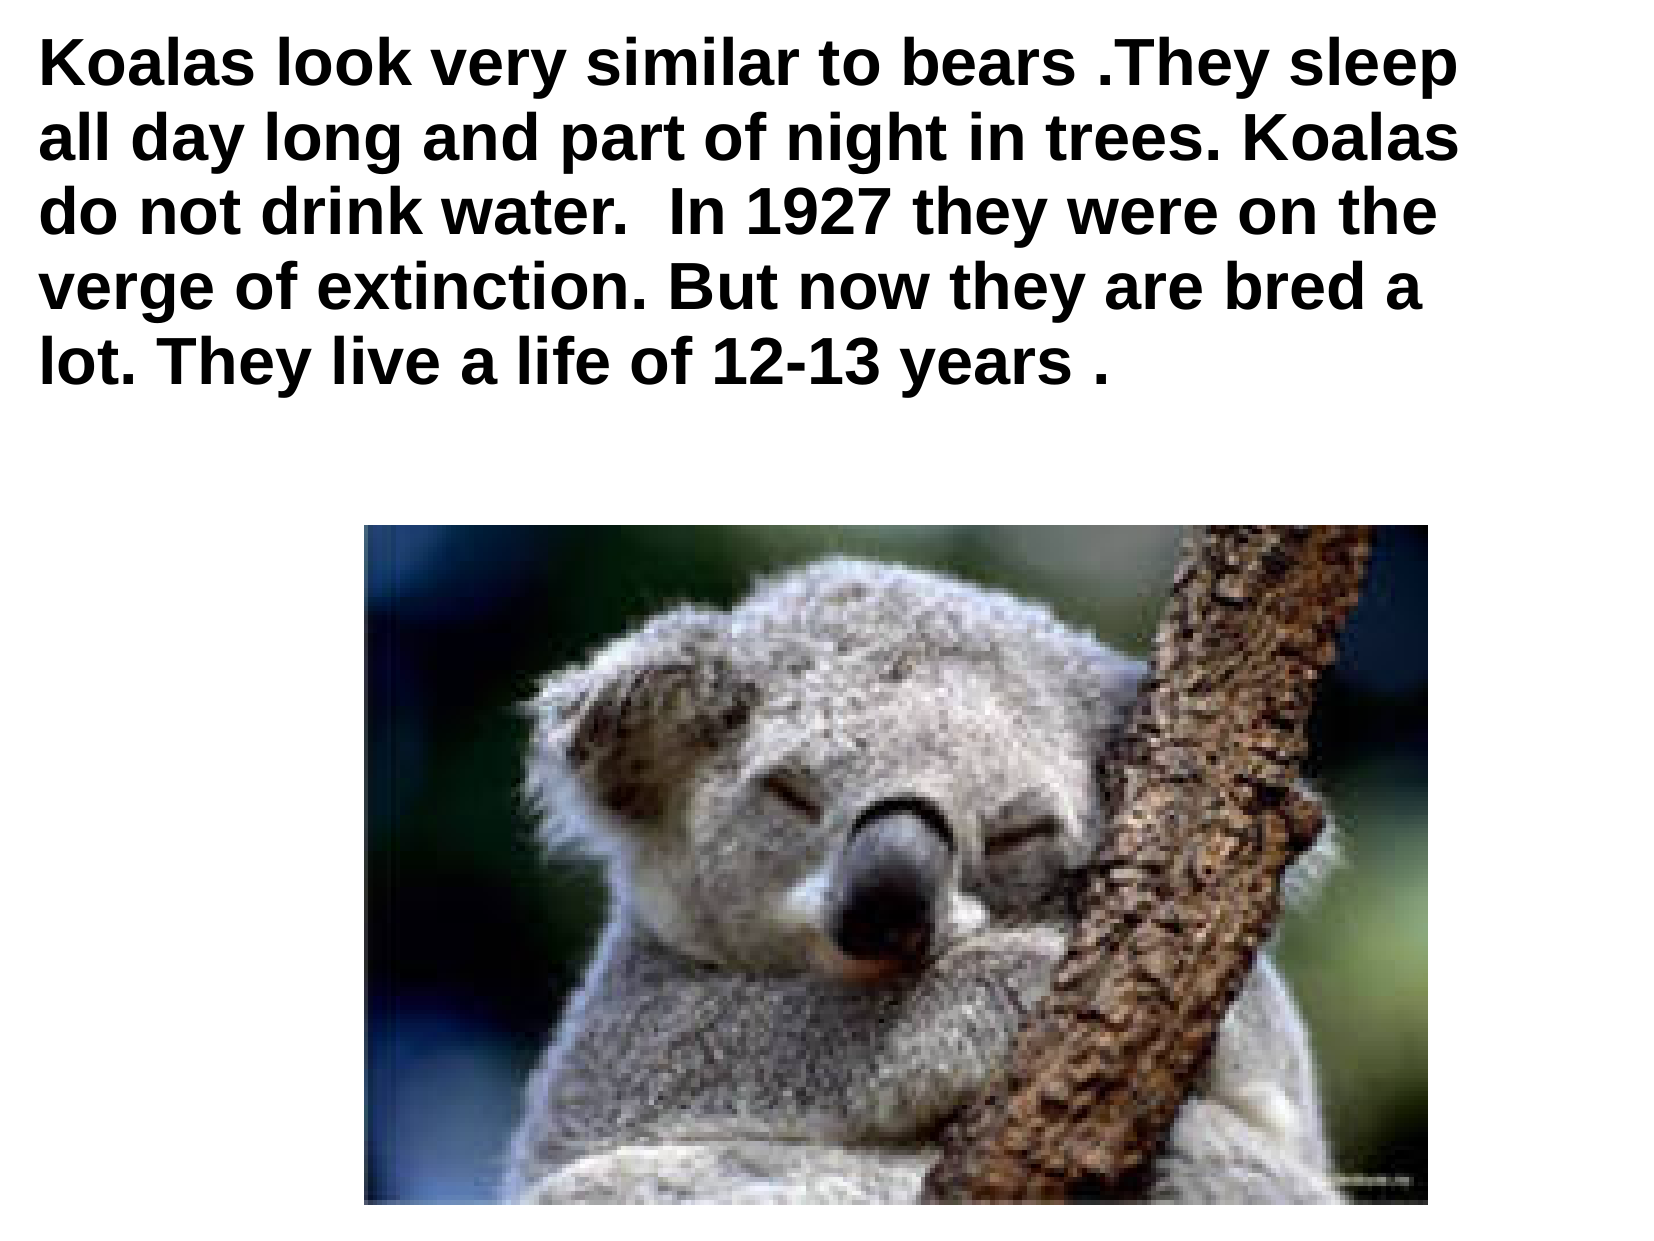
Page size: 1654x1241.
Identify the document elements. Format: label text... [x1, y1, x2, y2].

text_box Koalas look very similar to bears .They sleep all day long and part of night in trees. Koalas do not drink water. In 1927 they were on the verge of extinction. But now they are bred a lot. They live a life of 12-13 years . [23, 17, 1546, 420]
text_box [118, 244, 711, 302]
picture [364, 525, 1428, 1205]
